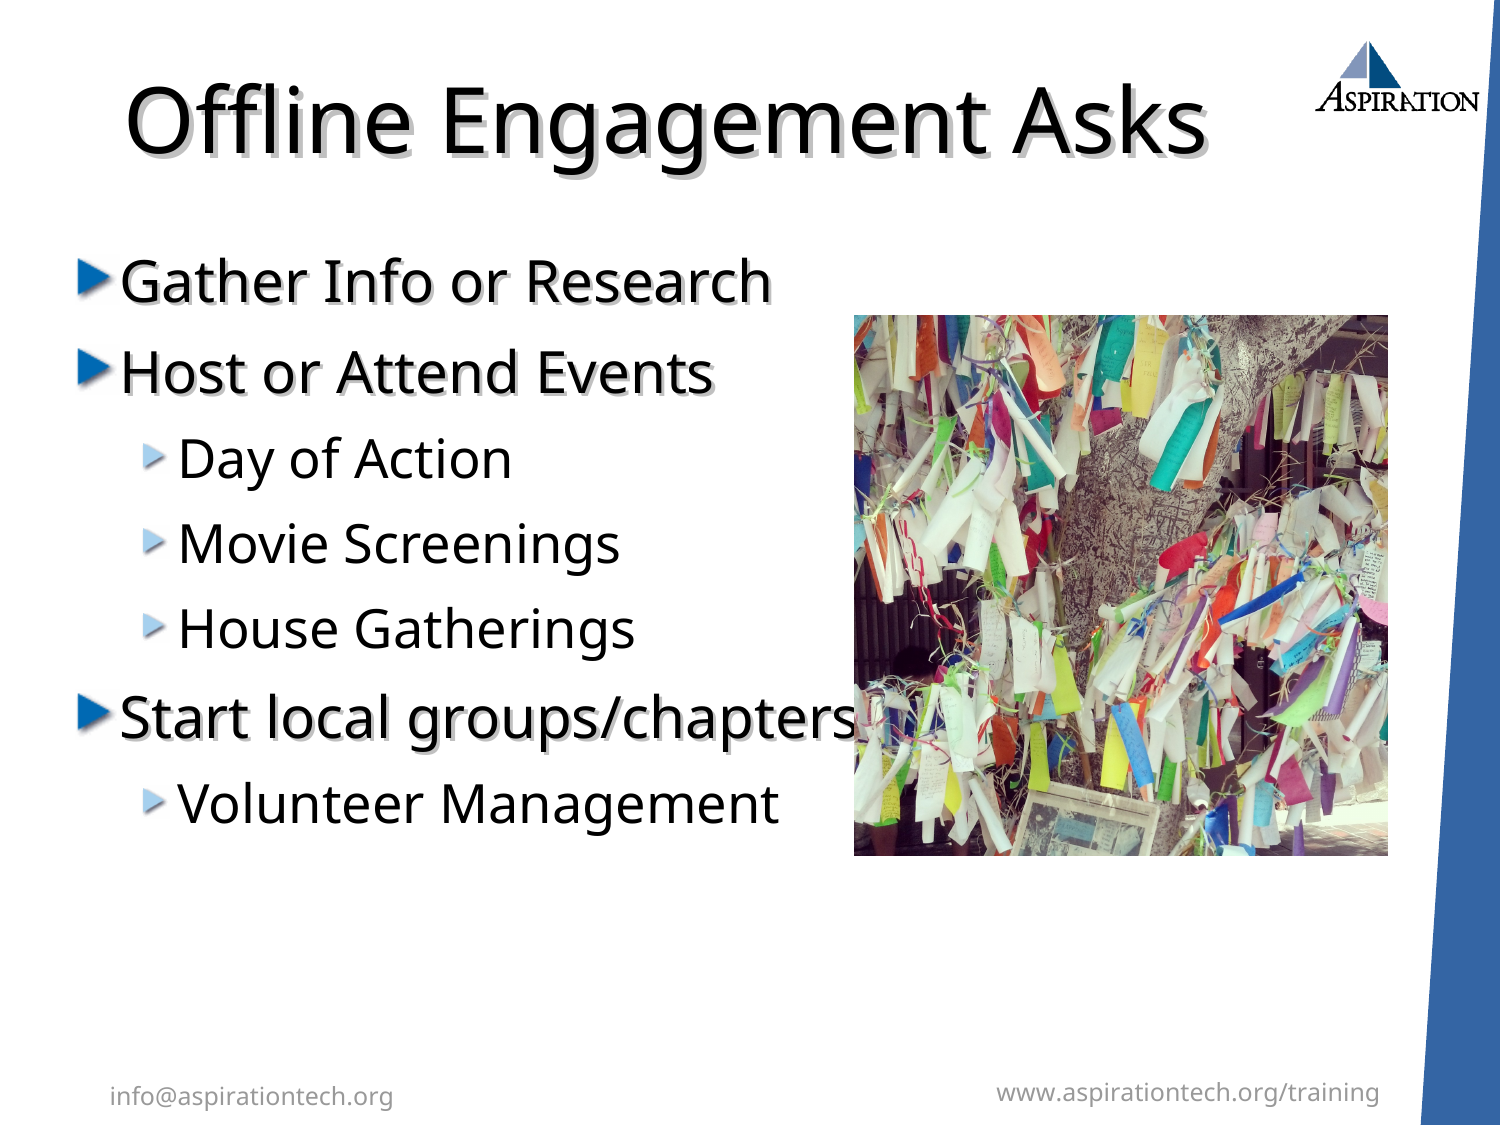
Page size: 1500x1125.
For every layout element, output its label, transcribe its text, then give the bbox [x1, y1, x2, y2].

picture [1315, 41, 1480, 120]
list Gather Info or Research Host or Attend Events Day of Action Movie Screenings House Gatherings Start local groups/chapters Volunteer Management [19, 240, 900, 1125]
picture [854, 315, 1388, 856]
title Offline Engagement Asks [49, 19, 1284, 206]
